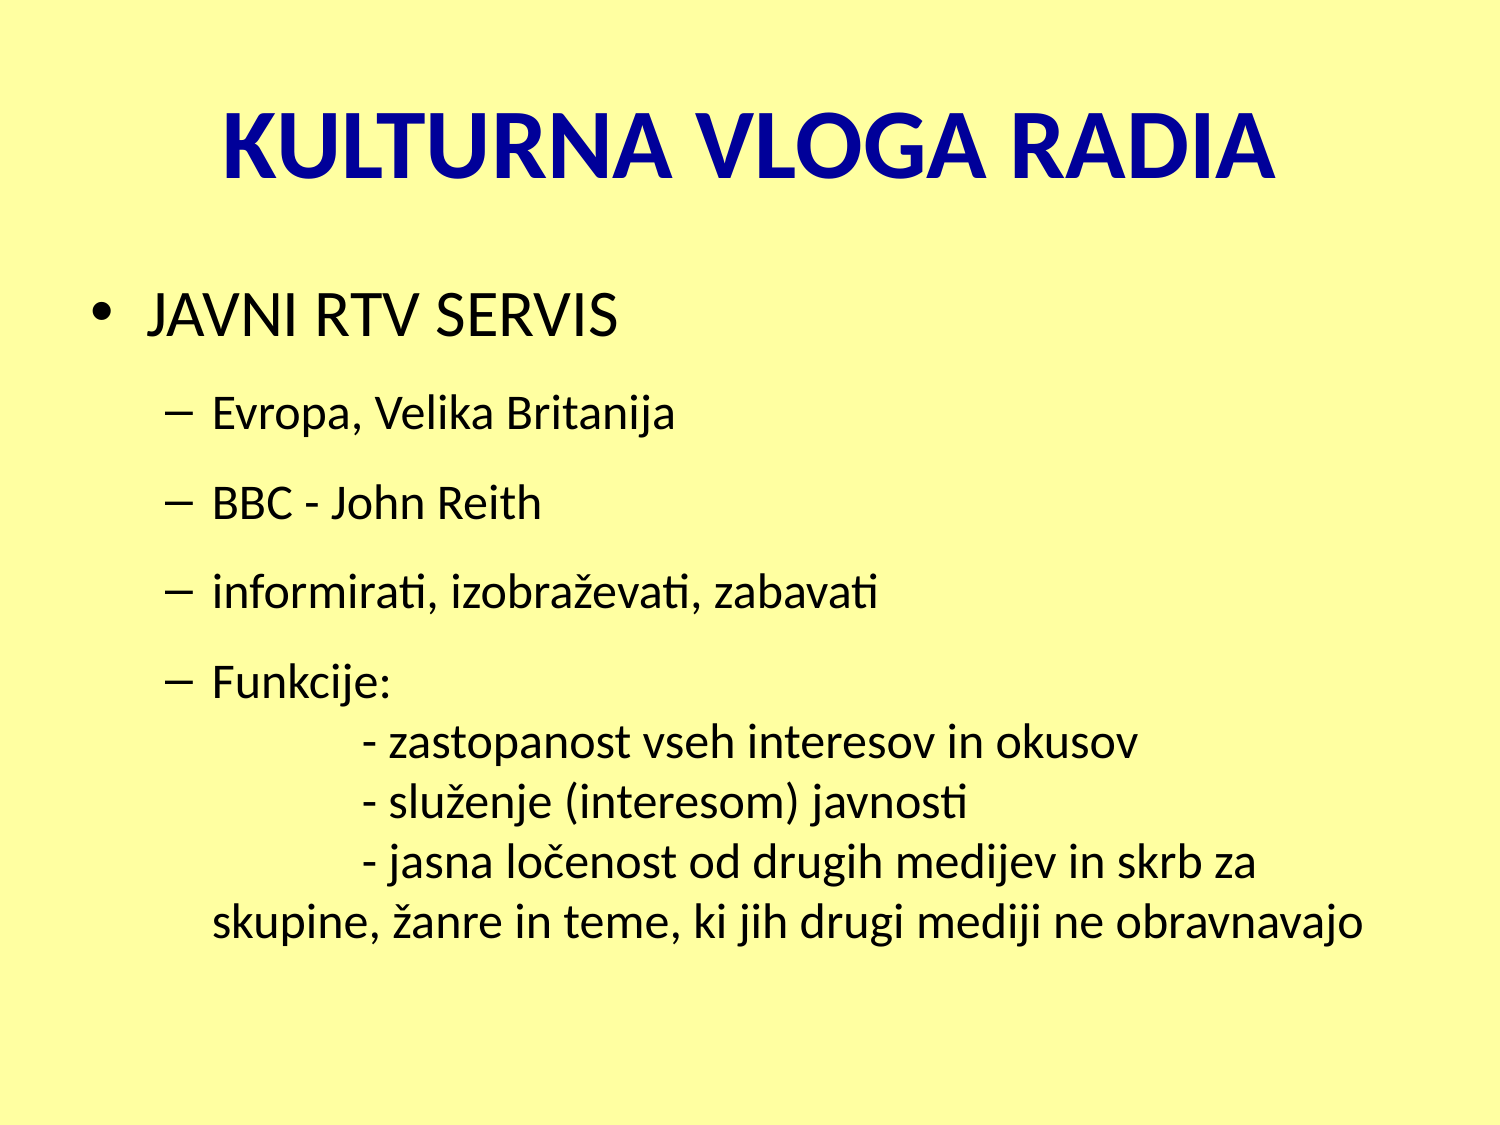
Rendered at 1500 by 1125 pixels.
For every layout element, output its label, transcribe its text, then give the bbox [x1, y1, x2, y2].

list JAVNI RTV SERVIS Evropa, Velika Britanija BBC - John Reith informirati, izobraževati, zabavati Funkcije: - zastopanost vseh interesov in okusov - služenje (interesom) javnosti - jasna ločenost od drugih medijev in skrb za skupine, žanre in teme, ki jih drugi mediji ne obravnavajo [75, 262, 1425, 1005]
title KULTURNA VLOGA RADIA [75, 45, 1425, 233]
